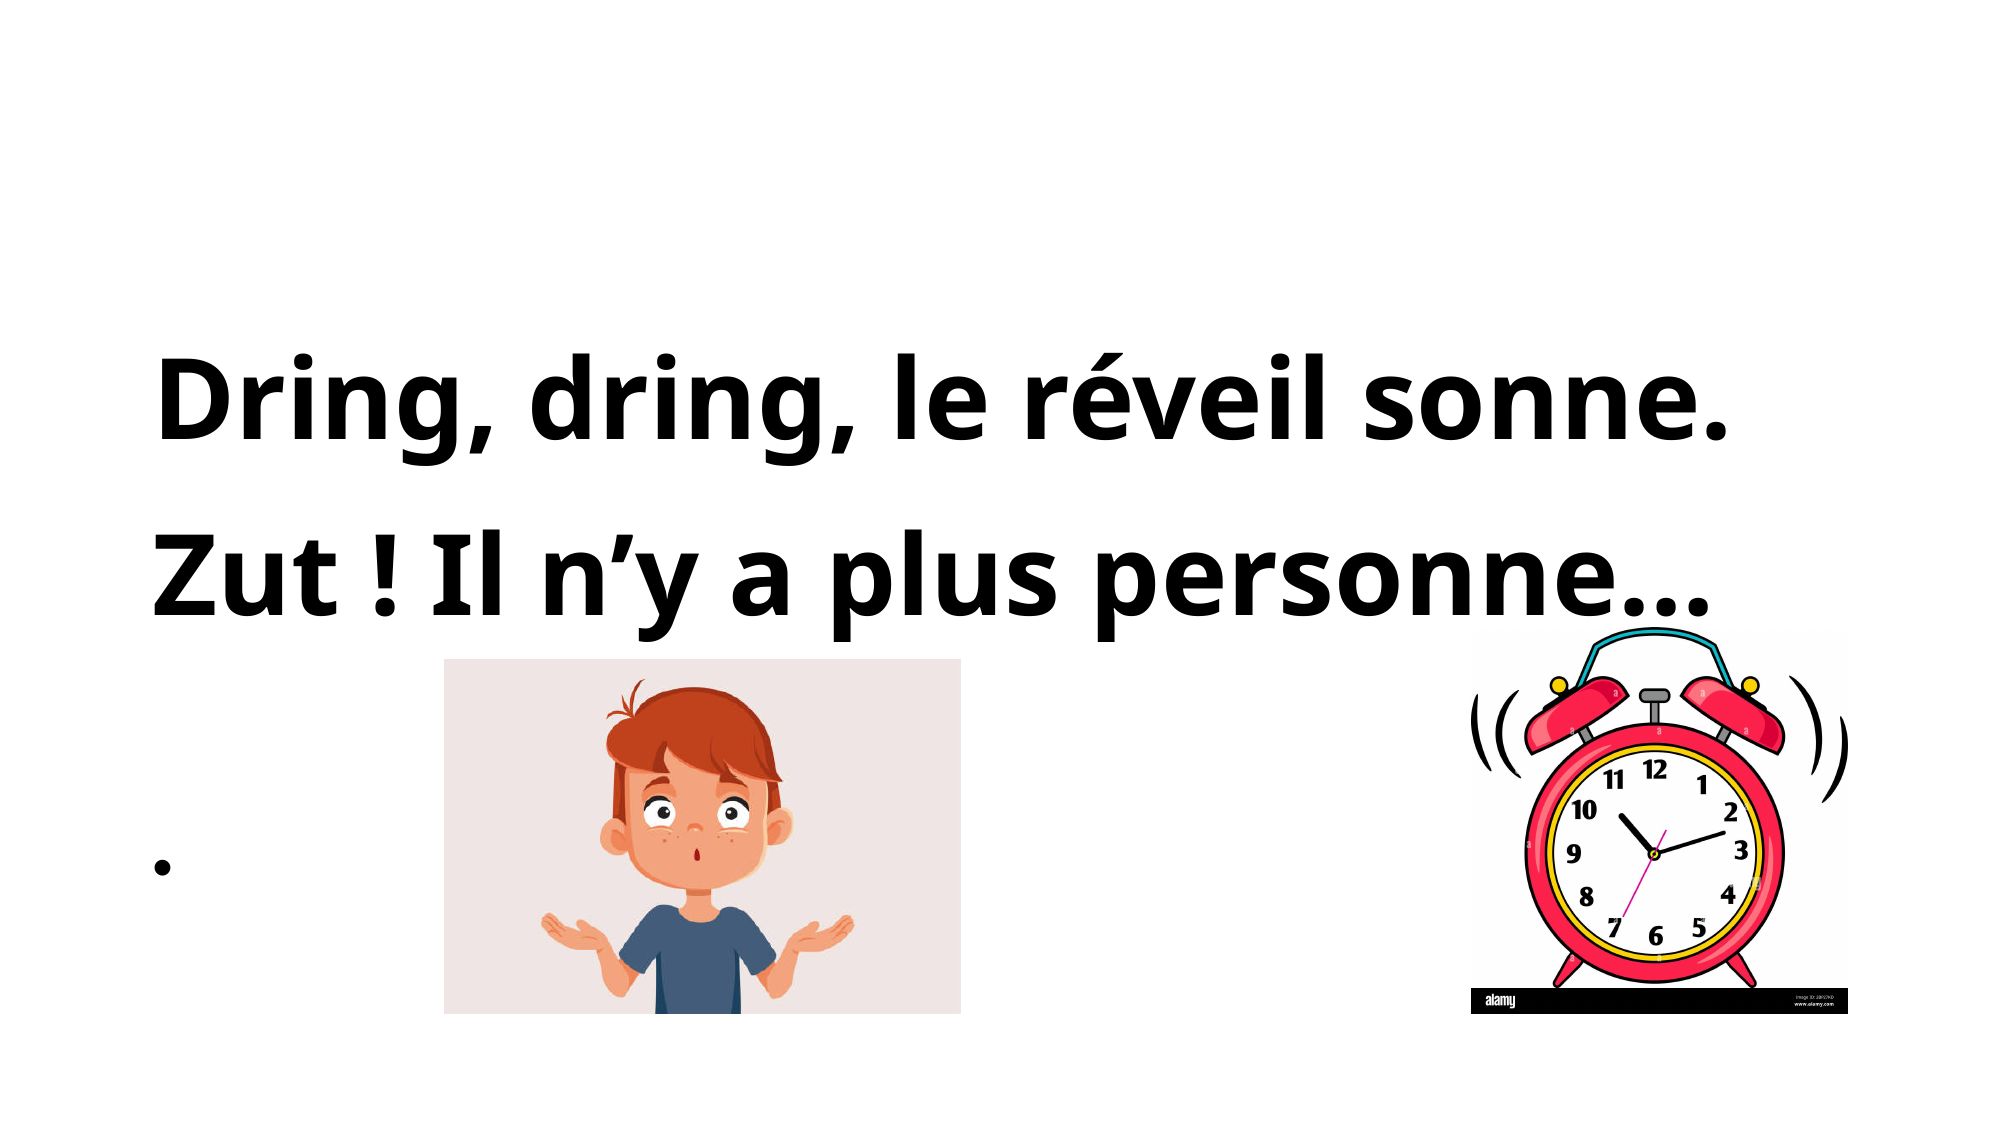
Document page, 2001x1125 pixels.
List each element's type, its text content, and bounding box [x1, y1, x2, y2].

picture [1471, 627, 1848, 1014]
picture [444, 659, 961, 1014]
list Dring, dring, le réveil sonne. Zut ! Il n’y a plus personne… [137, 299, 1863, 1014]
